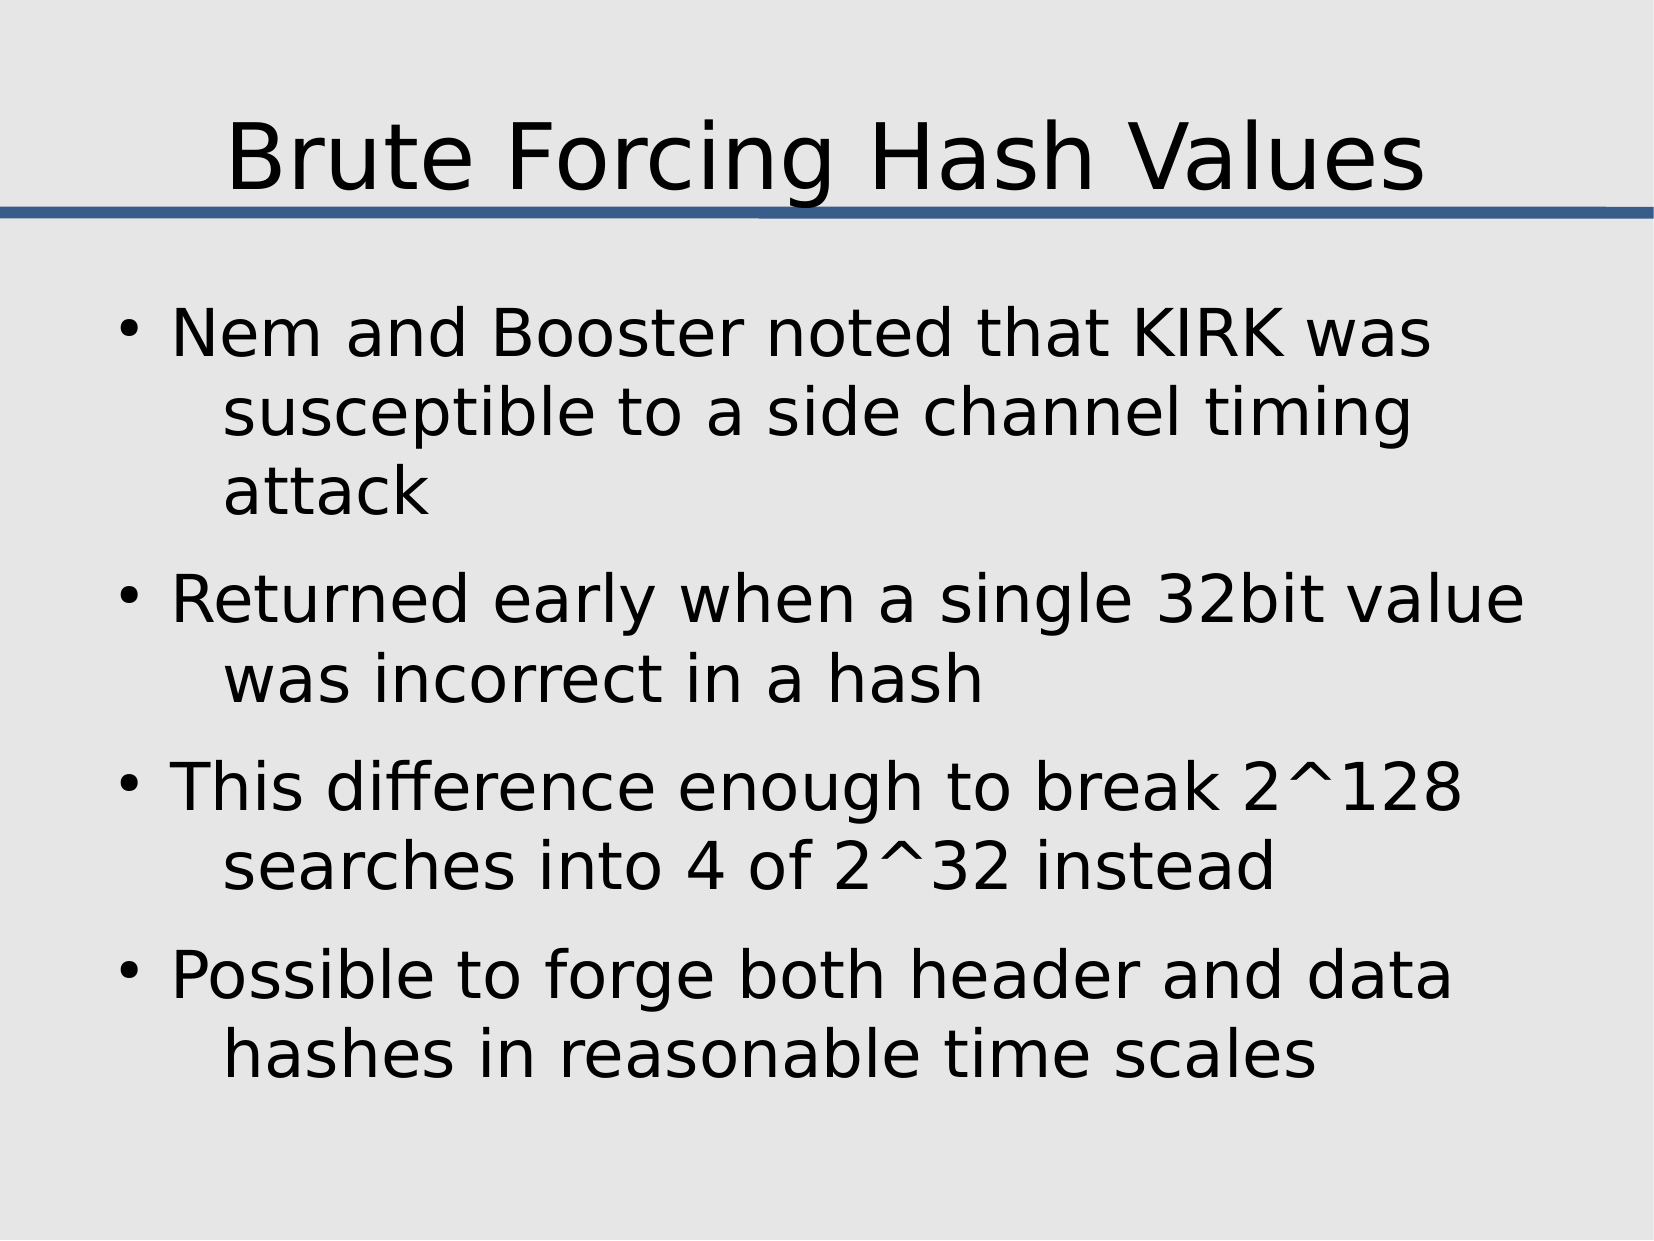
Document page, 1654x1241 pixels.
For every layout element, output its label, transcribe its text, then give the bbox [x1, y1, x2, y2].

list Nem and Booster noted that KIRK was susceptible to a side channel timing attack Returned early when a single 32bit value was incorrect in a hash This difference enough to break 2^128 searches into 4 of 2^32 instead Possible to forge both header and data hashes in reasonable time scales [82, 290, 1571, 1094]
title Brute Forcing Hash Values [82, 56, 1571, 250]
